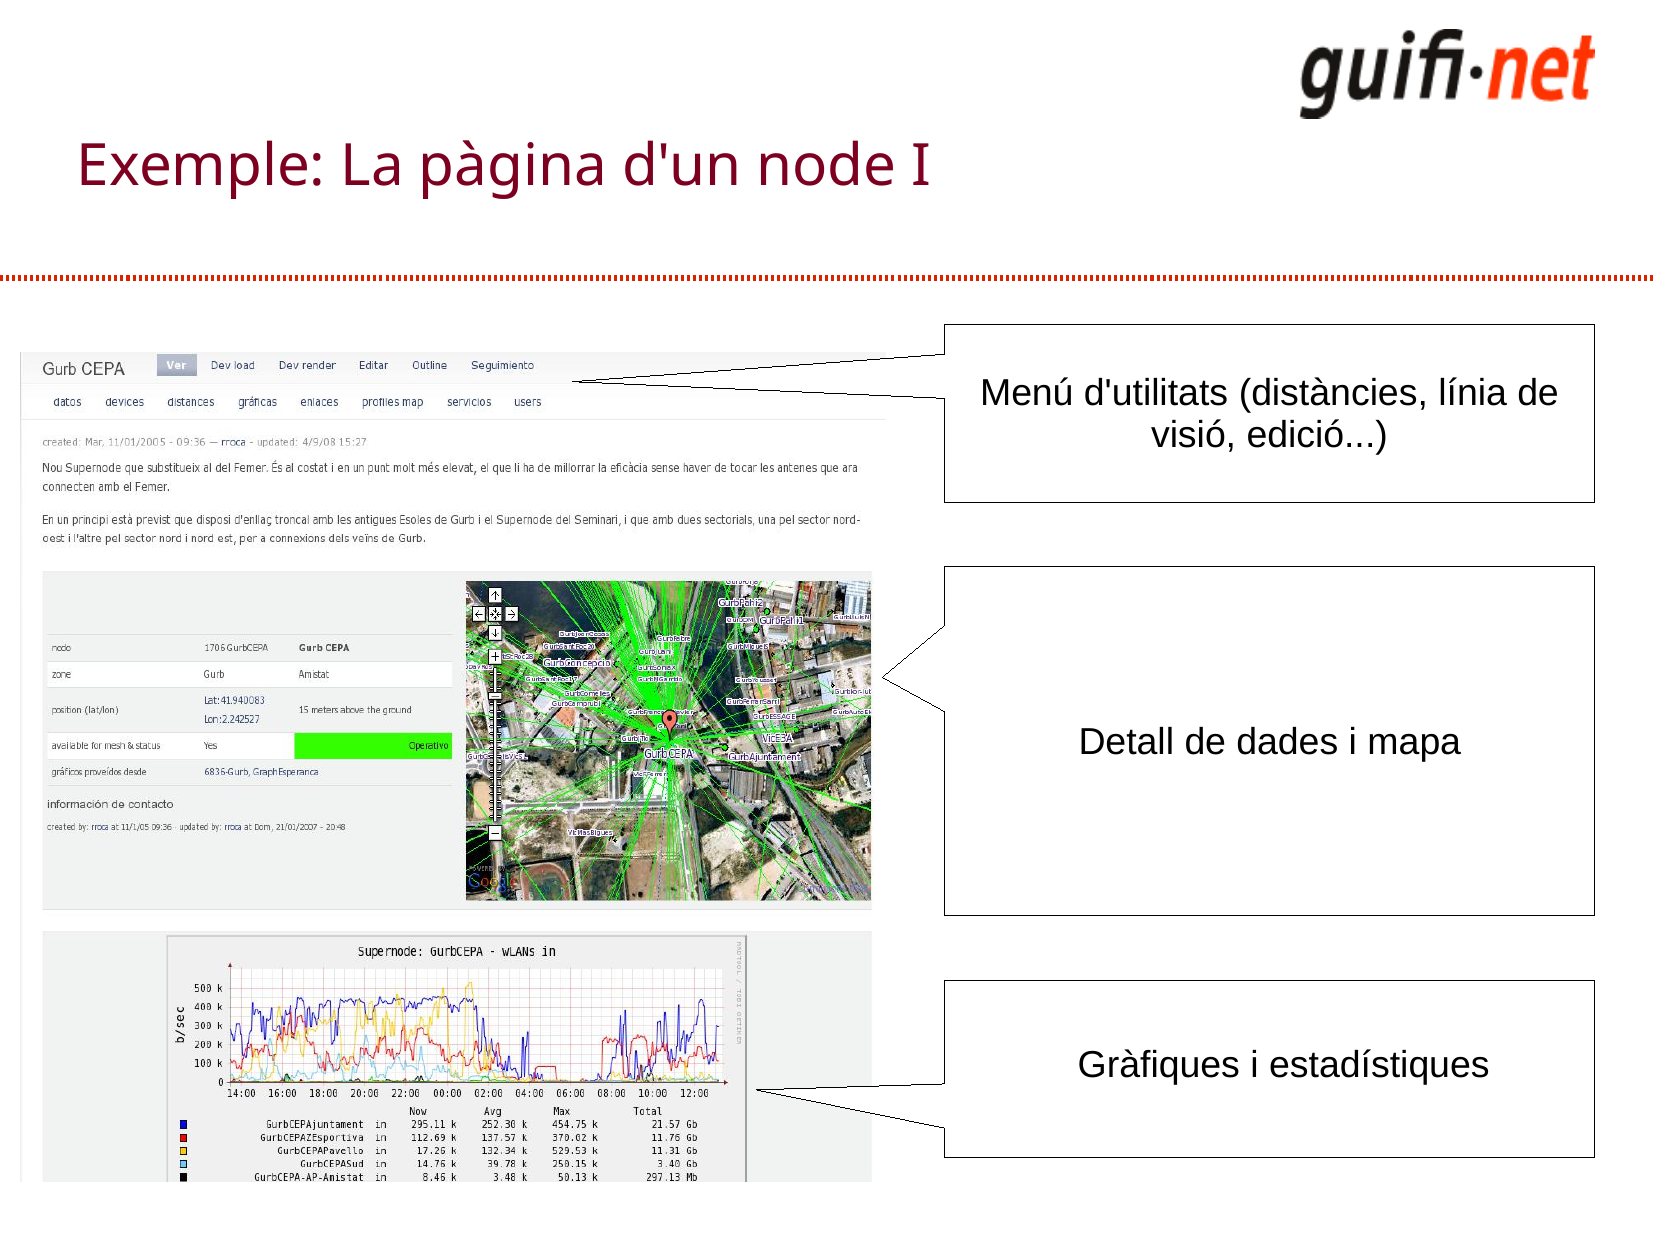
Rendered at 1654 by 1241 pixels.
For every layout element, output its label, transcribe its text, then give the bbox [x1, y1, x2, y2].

picture [20, 352, 886, 1182]
text_box [756, 980, 1595, 1158]
text_box Detall de dades i mapa [882, 566, 1595, 916]
title Exemple: La pàgina d'un node I [76, 66, 1093, 259]
text_box Menú d'utilitats (distàncies, línia de visió, edició...) [572, 324, 1595, 503]
text_box Gràfiques i estadístiques [1062, 1035, 1505, 1093]
picture [1299, 29, 1595, 119]
